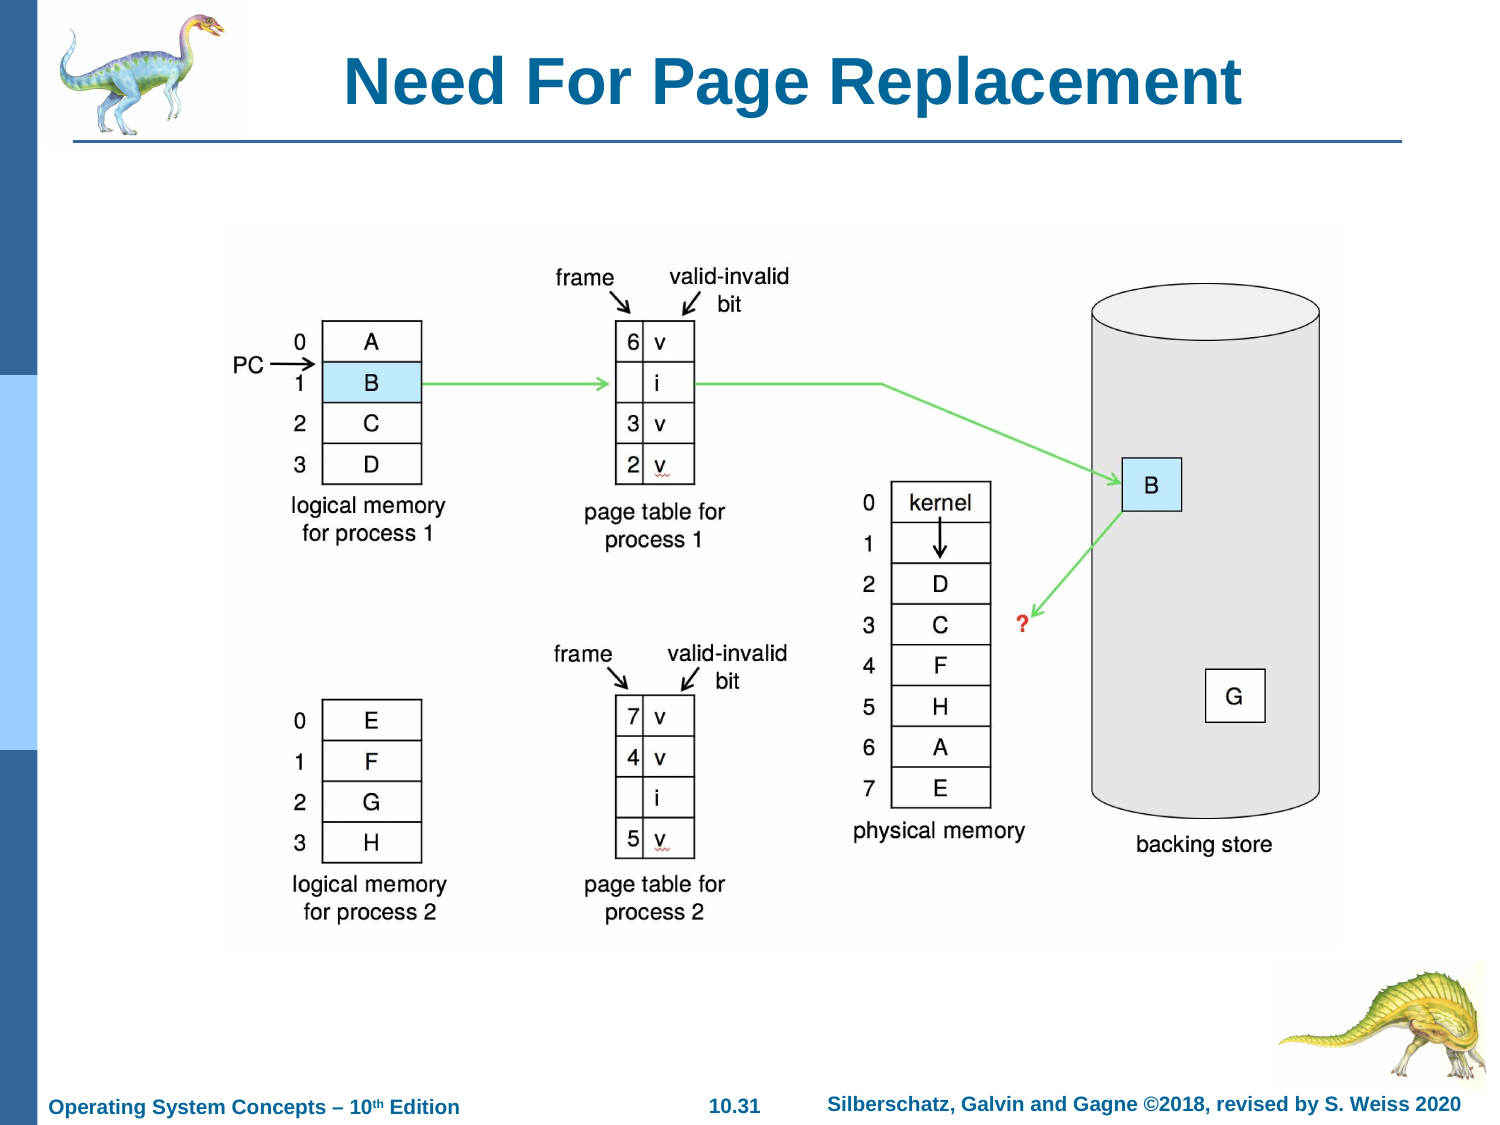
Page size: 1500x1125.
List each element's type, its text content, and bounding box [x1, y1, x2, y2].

picture [46, 0, 243, 149]
title Need For Page Replacement [162, 31, 1426, 126]
picture [226, 222, 1340, 948]
picture [1144, 1096, 1152, 1101]
picture [1275, 959, 1486, 1090]
